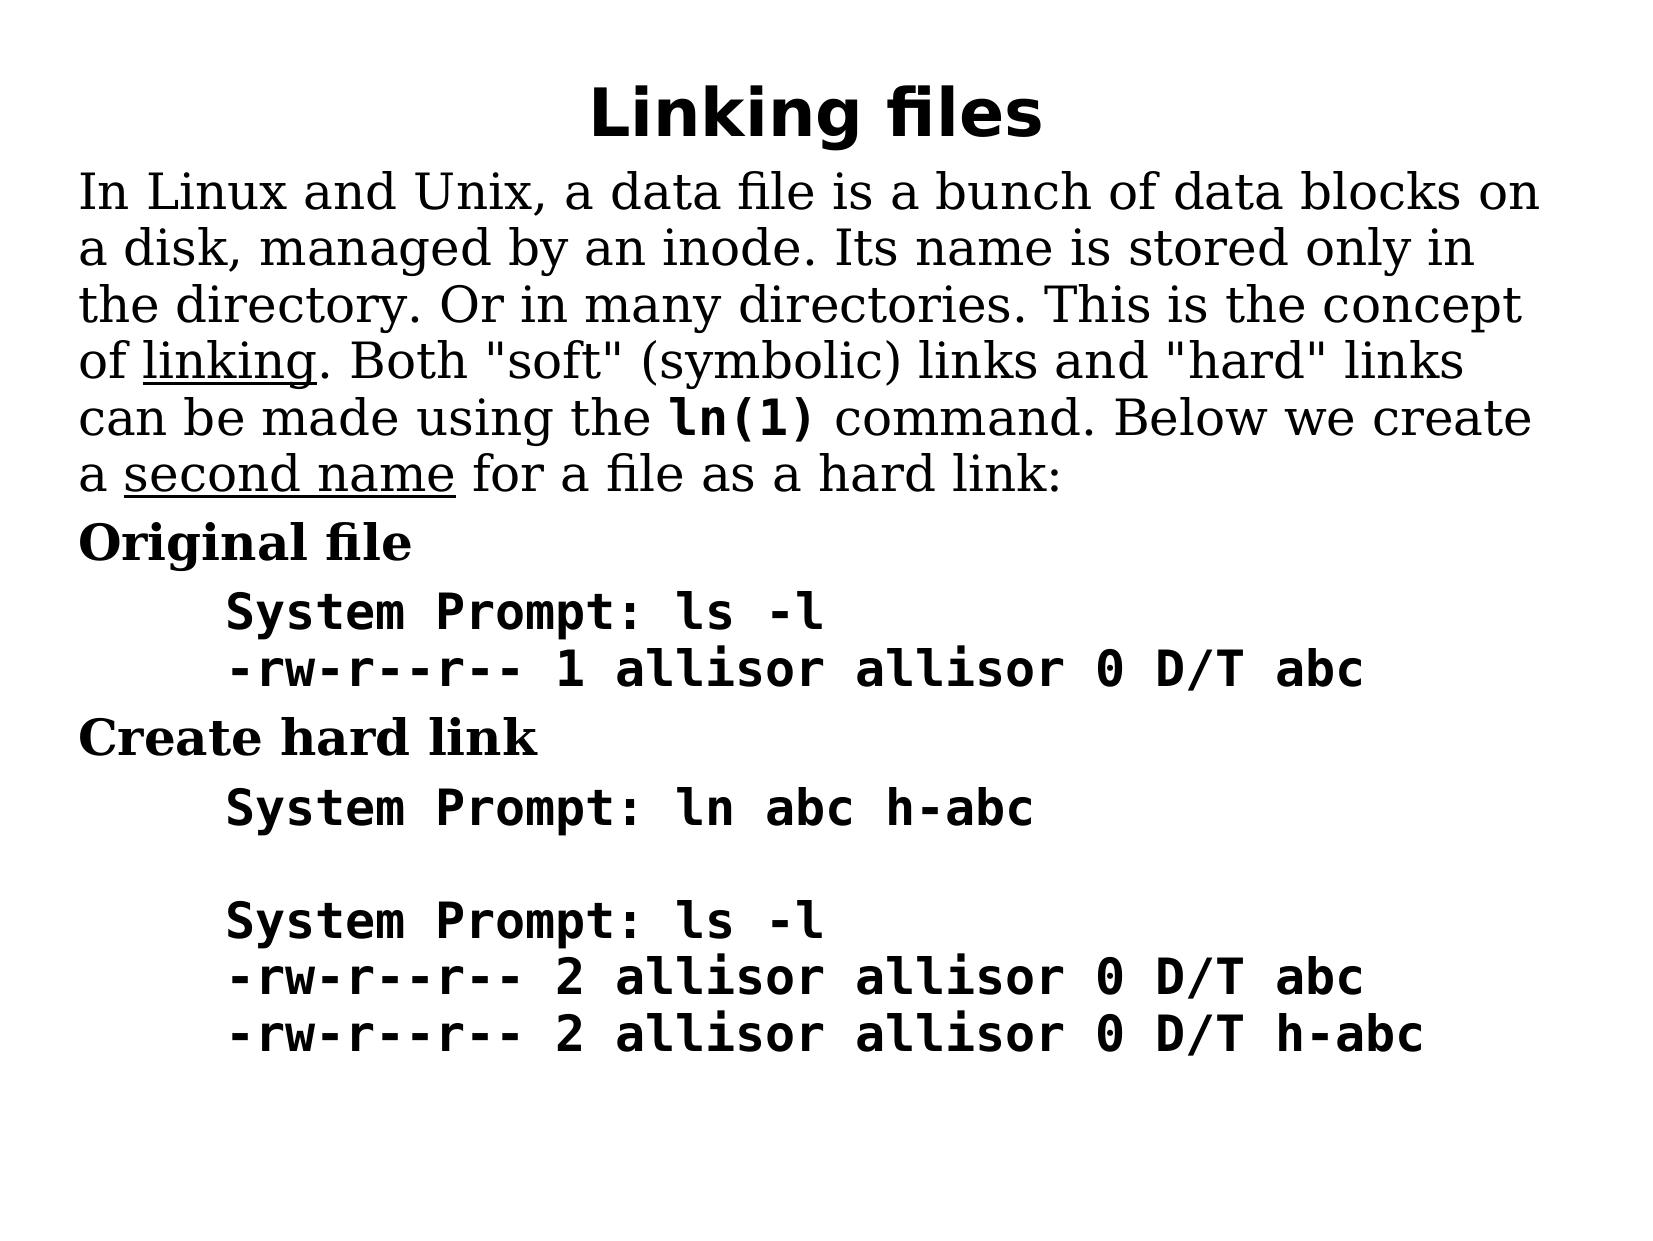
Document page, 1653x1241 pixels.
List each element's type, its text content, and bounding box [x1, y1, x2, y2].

text_box Linking files In Linux and Unix, a data file is a bunch of data blocks on a disk, managed by an inode. Its name is stored only in the directory. Or in many directories. This is the concept of linking. Both "soft" (symbolic) links and "hard" links can be made using the ln(1) command. Below we create a second name for a file as a hard link: Original file System Prompt: ls -l -rw-r--r-- 1 allisor allisor 0 D/T abc Create hard link System Prompt: ln abc h-abc System Prompt: ls -l -rw-r--r-- 2 allisor allisor 0 D/T abc -rw-r--r-- 2 allisor allisor 0 D/T h-abc [78, 76, 1555, 1063]
